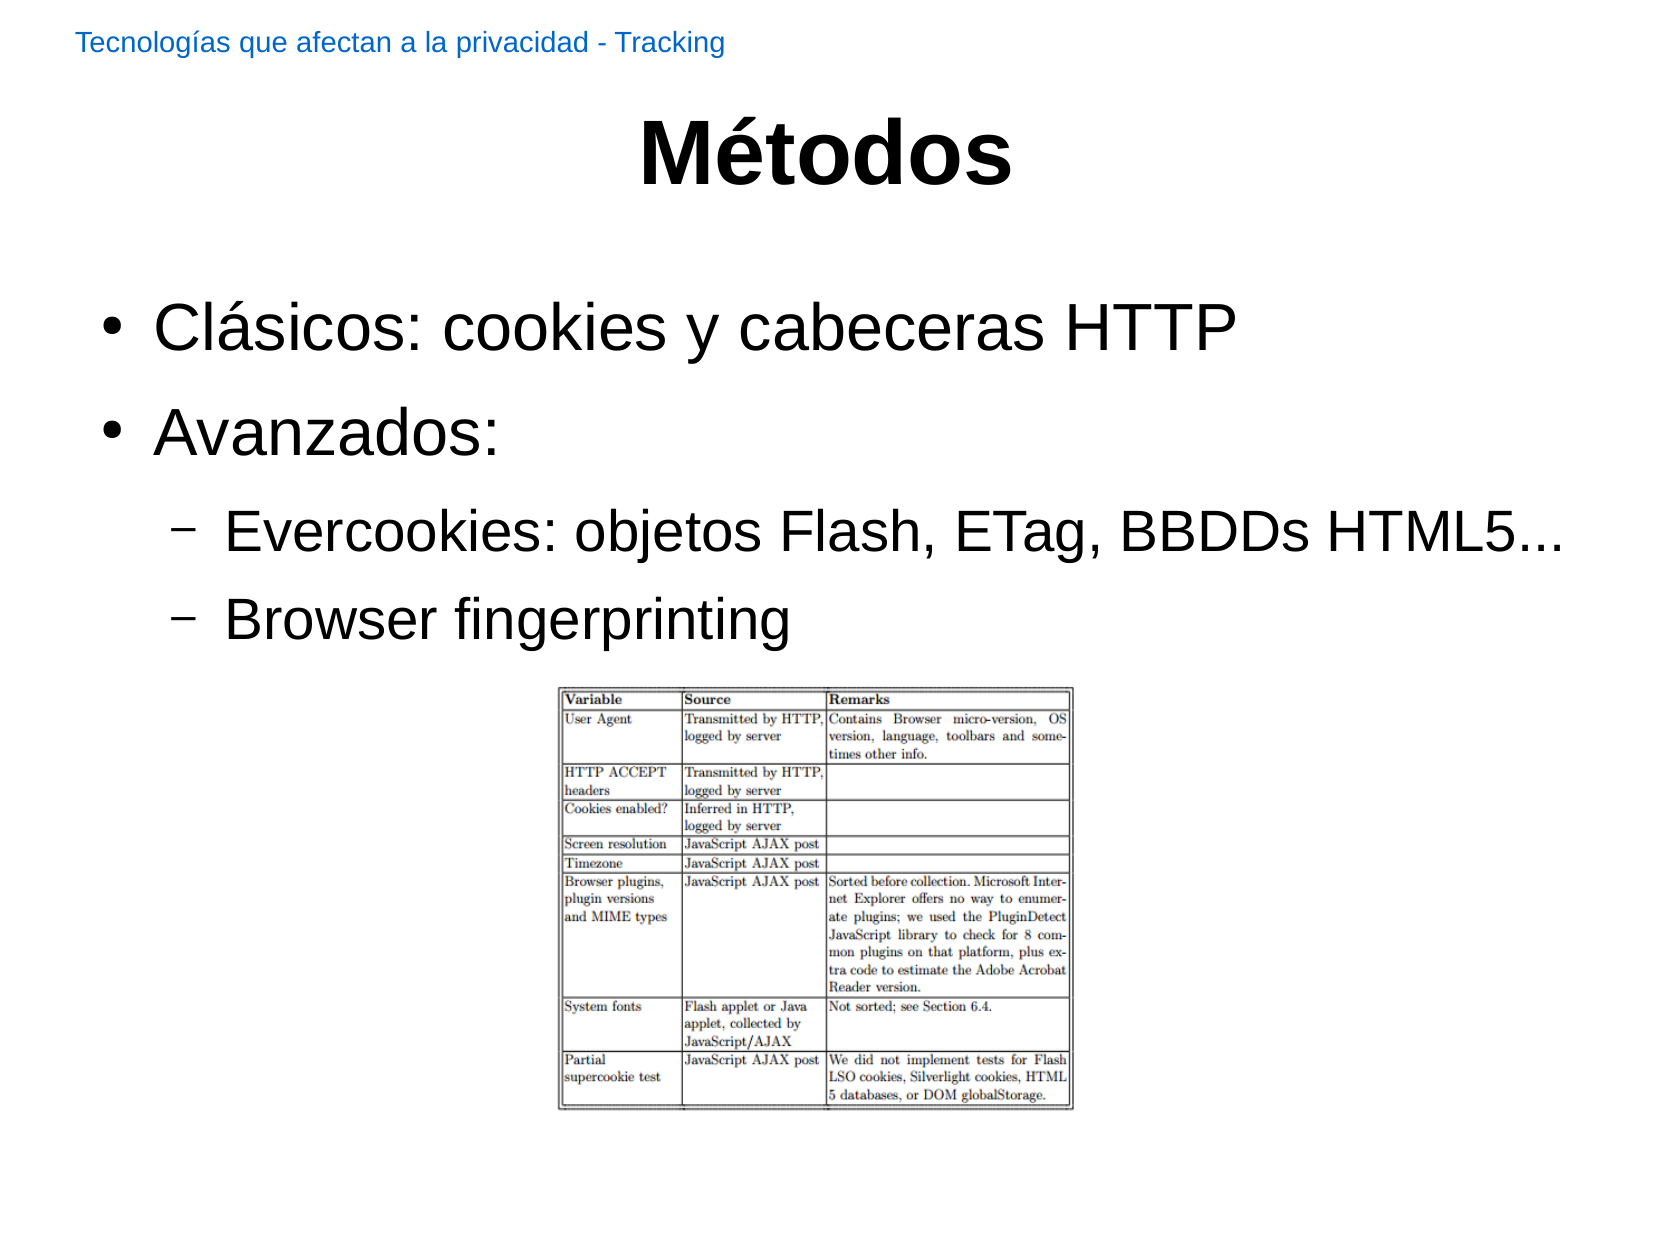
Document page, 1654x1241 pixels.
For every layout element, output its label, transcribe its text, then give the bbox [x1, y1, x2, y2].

title Métodos [82, 49, 1571, 257]
list Clásicos: cookies y cabeceras HTTP Avanzados: Evercookies: objetos Flash, ETag, BBDDs HTML5... Browser fingerprinting [82, 290, 1571, 1010]
text_box Tecnologías que afectan a la privacidad - Tracking [60, 18, 961, 66]
picture [540, 675, 1087, 1126]
